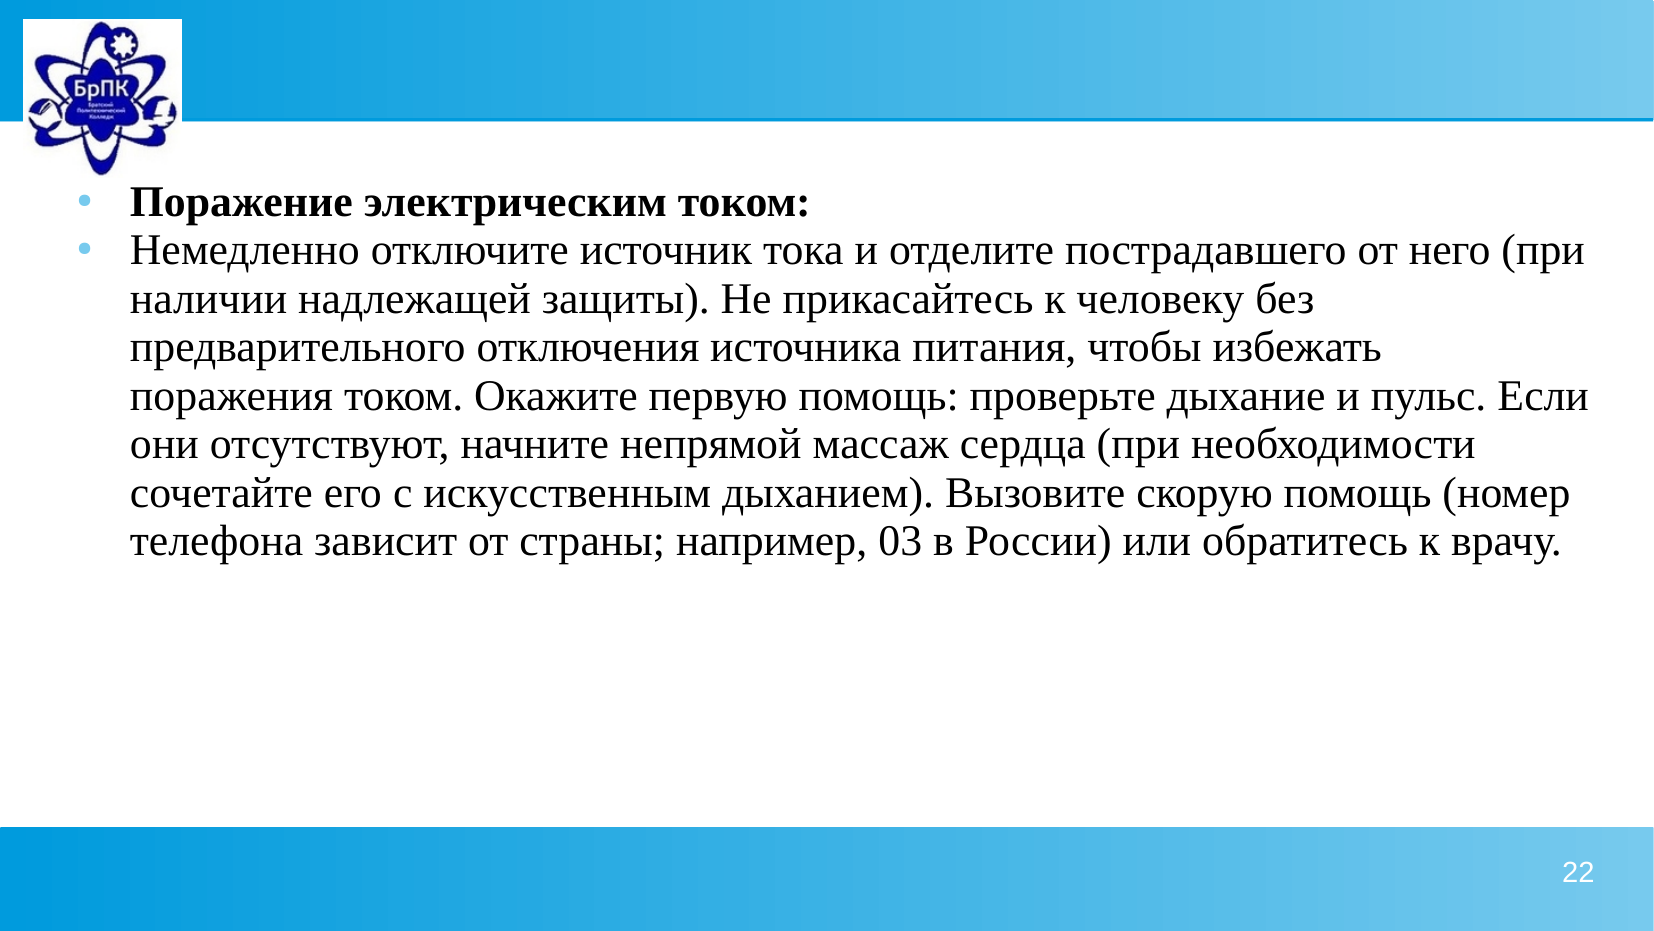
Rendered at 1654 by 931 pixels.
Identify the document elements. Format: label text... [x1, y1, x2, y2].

picture [23, 20, 182, 178]
list Поражение электрическим током: Немедленно отключите источник тока и отделите пострадавшего от него (при наличии надлежащей защиты). Не прикасайтесь к человеку без предварительного отключения источника питания, чтобы избежать поражения током. Окажите первую помощь: проверьте дыхание и пульс. Если они отсутствуют, начните непрямой массаж сердца (при необходимости сочетайте его с искусственным дыханием). Вызовите скорую помощь (номер телефона зависит от страны; например, 03 в России) или обратитесь к врачу. [59, 177, 1595, 768]
